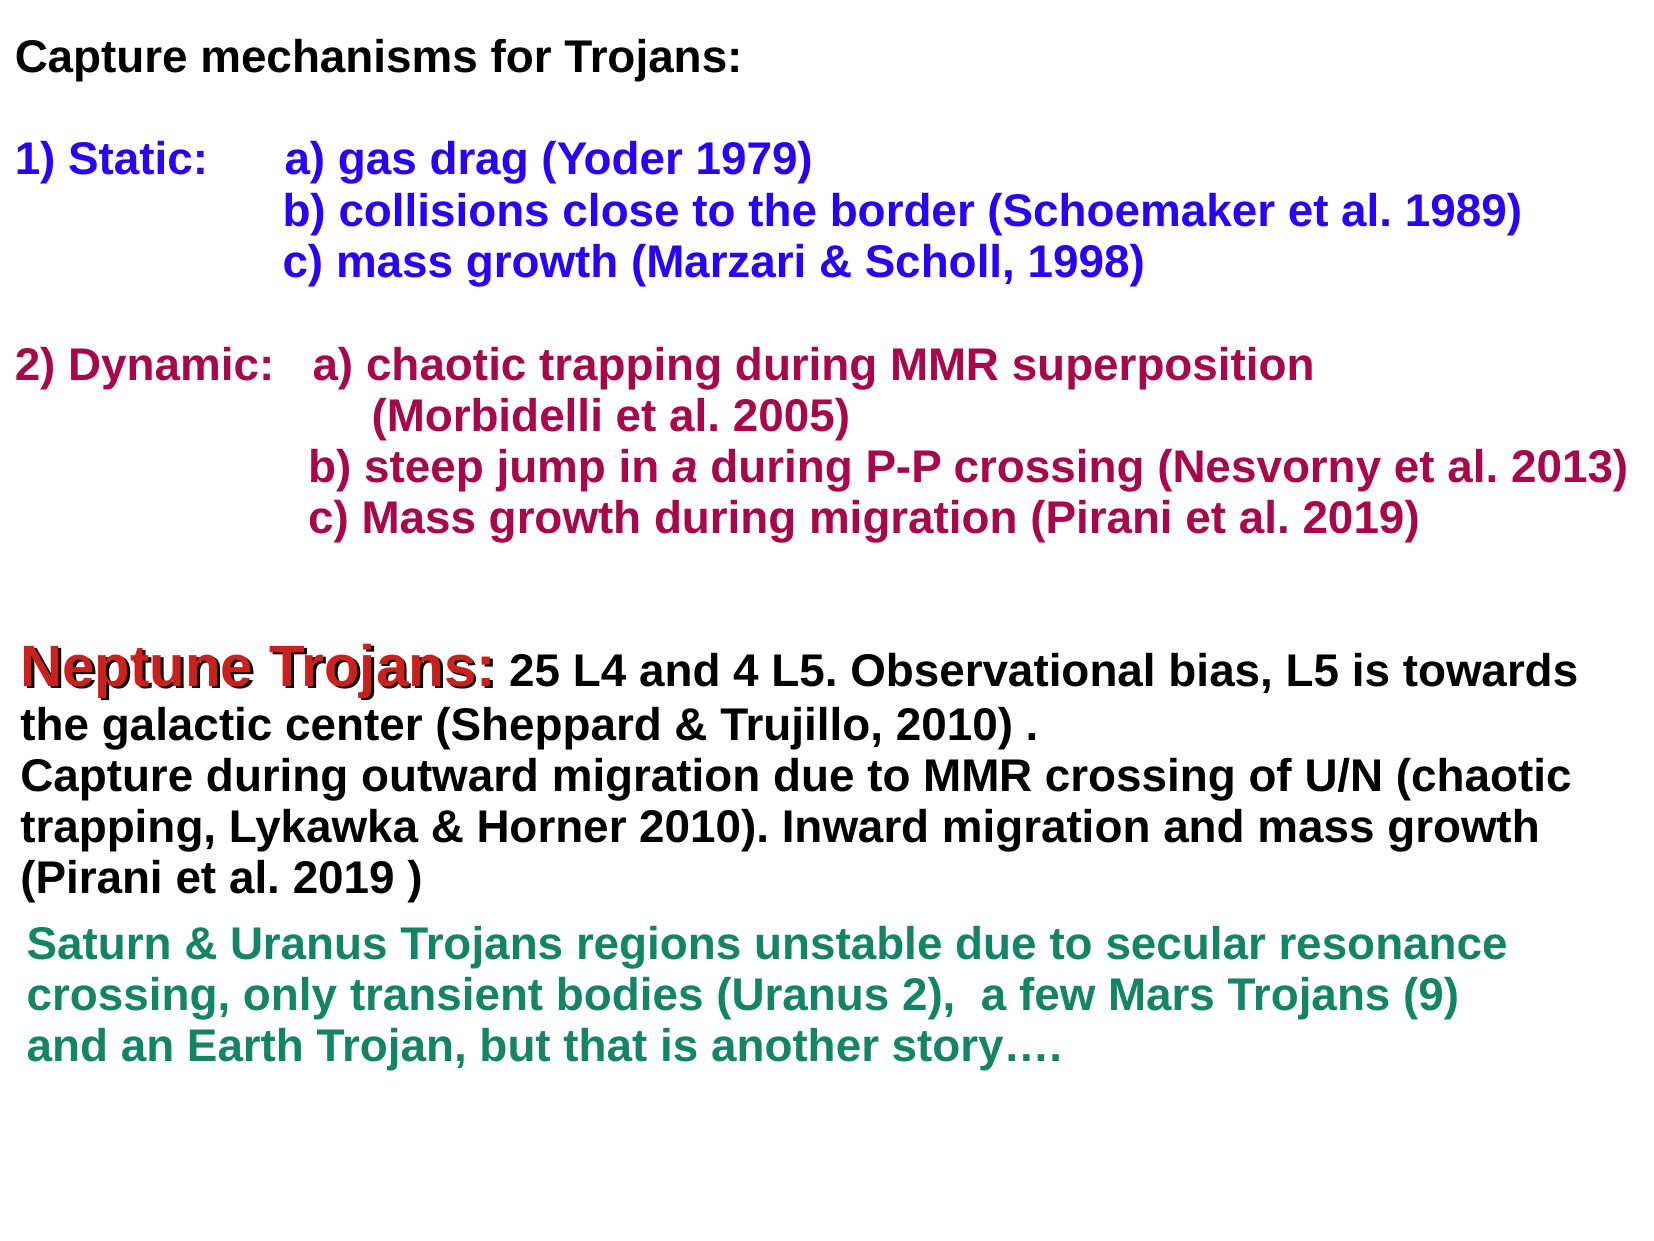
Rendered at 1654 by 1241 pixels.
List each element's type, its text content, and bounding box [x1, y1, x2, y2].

text_box Capture mechanisms for Trojans: 1) Static: a) gas drag (Yoder 1979) b) collisions close to the border (Schoemaker et al. 1989) c) mass growth (Marzari & Scholl, 1998) 2) Dynamic: a) chaotic trapping during MMR superposition (Morbidelli et al. 2005) b) steep jump in a during P-P crossing (Nesvorny et al. 2013) c) Mass growth during migration (Pirani et al. 2019) [0, 23, 1654, 645]
text_box Saturn & Uranus Trojans regions unstable due to secular resonance crossing, only transient bodies (Uranus 2), a few Mars Trojans (9) and an Earth Trojan, but that is another story…. [11, 910, 1548, 1079]
text_box Neptune Trojans: 25 L4 and 4 L5. Observational bias, L5 is towards the galactic center (Sheppard & Trujillo, 2010) . Capture during outward migration due to MMR crossing of U/N (chaotic trapping, Lykawka & Horner 2010). Inward migration and mass growth (Pirani et al. 2019 ) [5, 645, 1619, 911]
